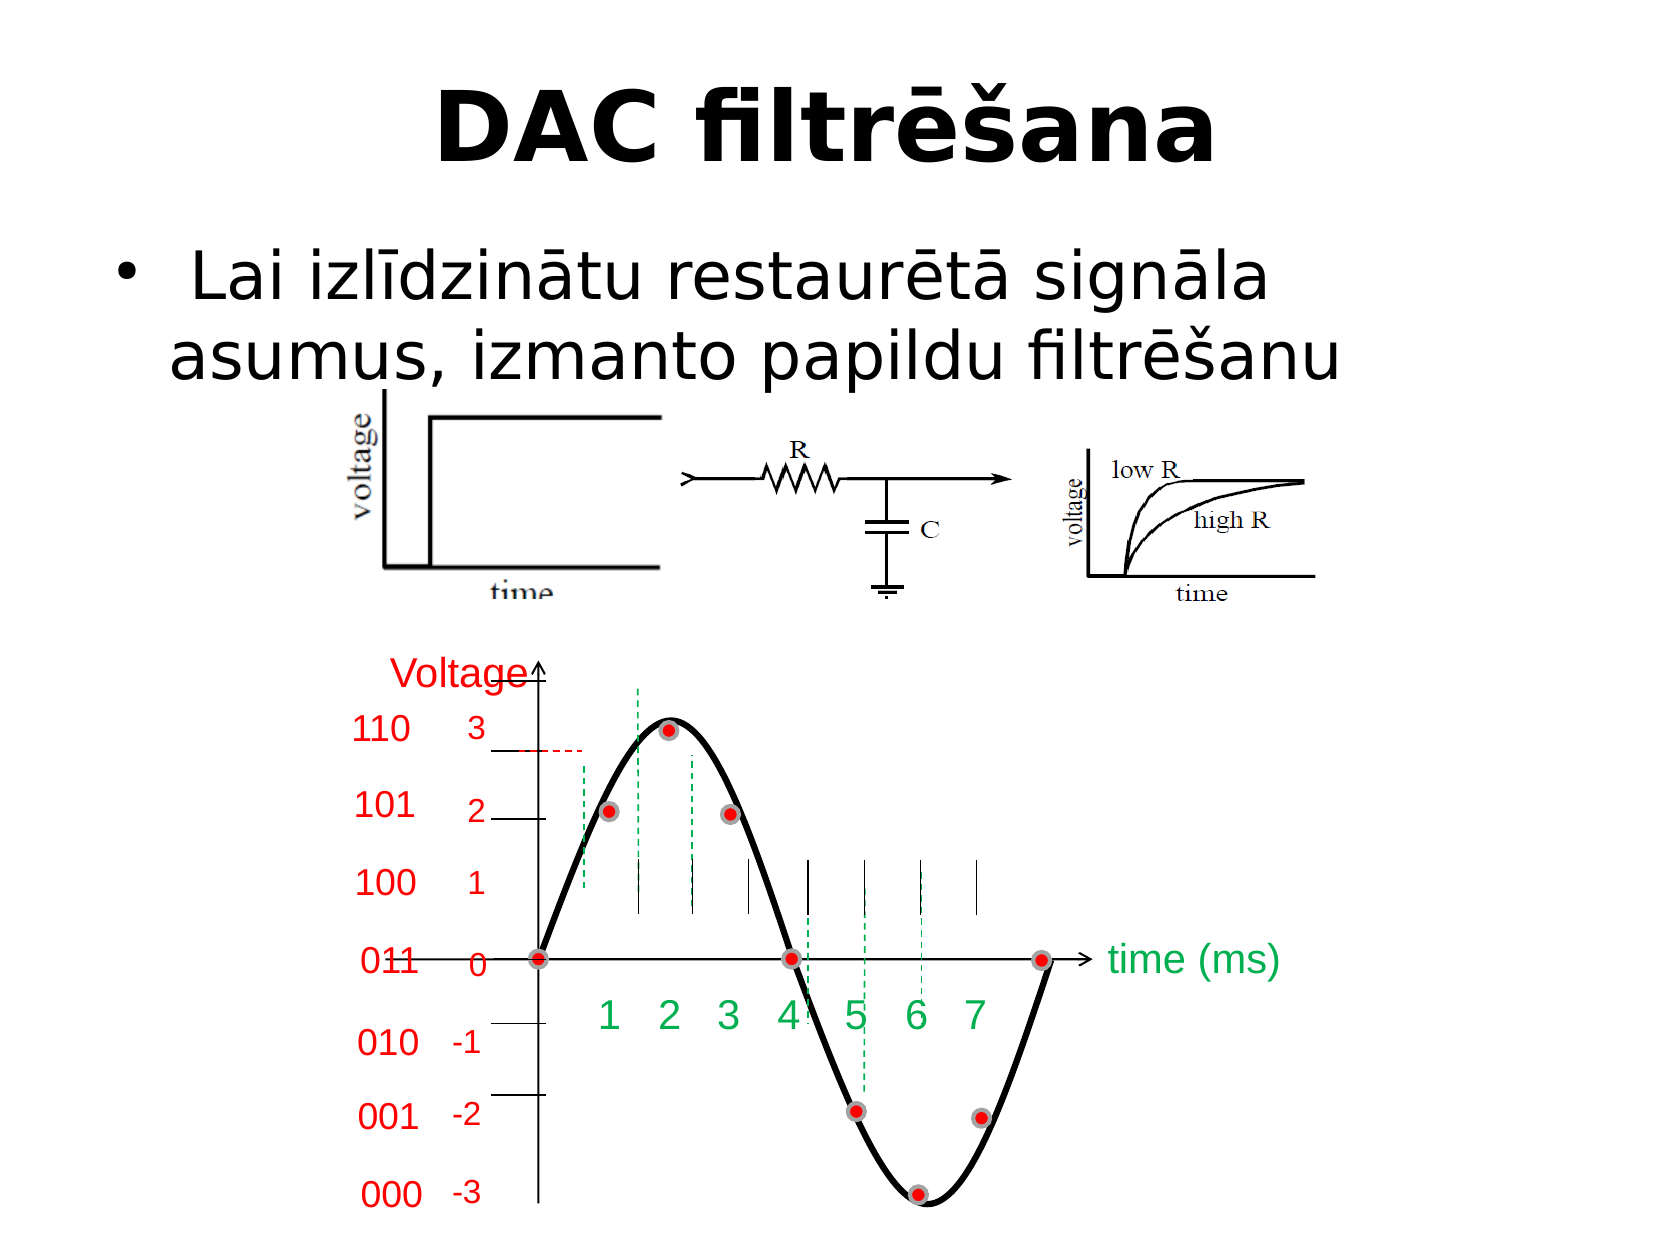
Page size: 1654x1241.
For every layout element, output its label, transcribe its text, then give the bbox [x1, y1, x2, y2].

text_box -3 [438, 1163, 497, 1218]
text_box [909, 1186, 927, 1204]
text_box [600, 803, 618, 821]
text_box 2 [452, 781, 501, 837]
text_box -1 [437, 1012, 497, 1068]
text_box 1 [583, 980, 636, 1046]
text_box 6 [890, 980, 943, 1046]
text_box 3 [452, 698, 501, 754]
text_box [530, 960, 547, 968]
text_box Voltage [488, 667, 499, 684]
text_box 1 [452, 854, 501, 910]
title DAC filtrēšana [82, 49, 1571, 196]
text_box 7 [949, 980, 1002, 1046]
list Lai izlīdzinātu restaurētā signāla asumus, izmanto papildu filtrēšanu [82, 225, 1583, 485]
text_box [847, 1103, 865, 1121]
text_box [721, 805, 739, 823]
text_box [529, 950, 547, 959]
picture [1051, 409, 1335, 615]
text_box 001 [342, 1084, 435, 1145]
picture [345, 389, 1026, 615]
text_box 110 [336, 696, 426, 757]
text_box [1033, 951, 1051, 969]
text_box 100 [339, 850, 432, 911]
text_box 3 [702, 980, 755, 1046]
text_box [660, 722, 678, 740]
text_box 010 [342, 1010, 434, 1071]
text_box Voltage [375, 637, 544, 703]
text_box 5 [829, 980, 883, 1046]
text_box 0 [454, 935, 503, 991]
text_box 011 [345, 928, 435, 989]
text_box 4 [762, 980, 816, 1046]
text_box time (ms) [1092, 924, 1297, 989]
text_box [783, 950, 801, 968]
text_box 101 [338, 772, 431, 833]
text_box -2 [437, 1084, 497, 1140]
text_box 000 [345, 1162, 438, 1223]
text_box 2 [643, 980, 697, 1046]
text_box [973, 1109, 991, 1127]
